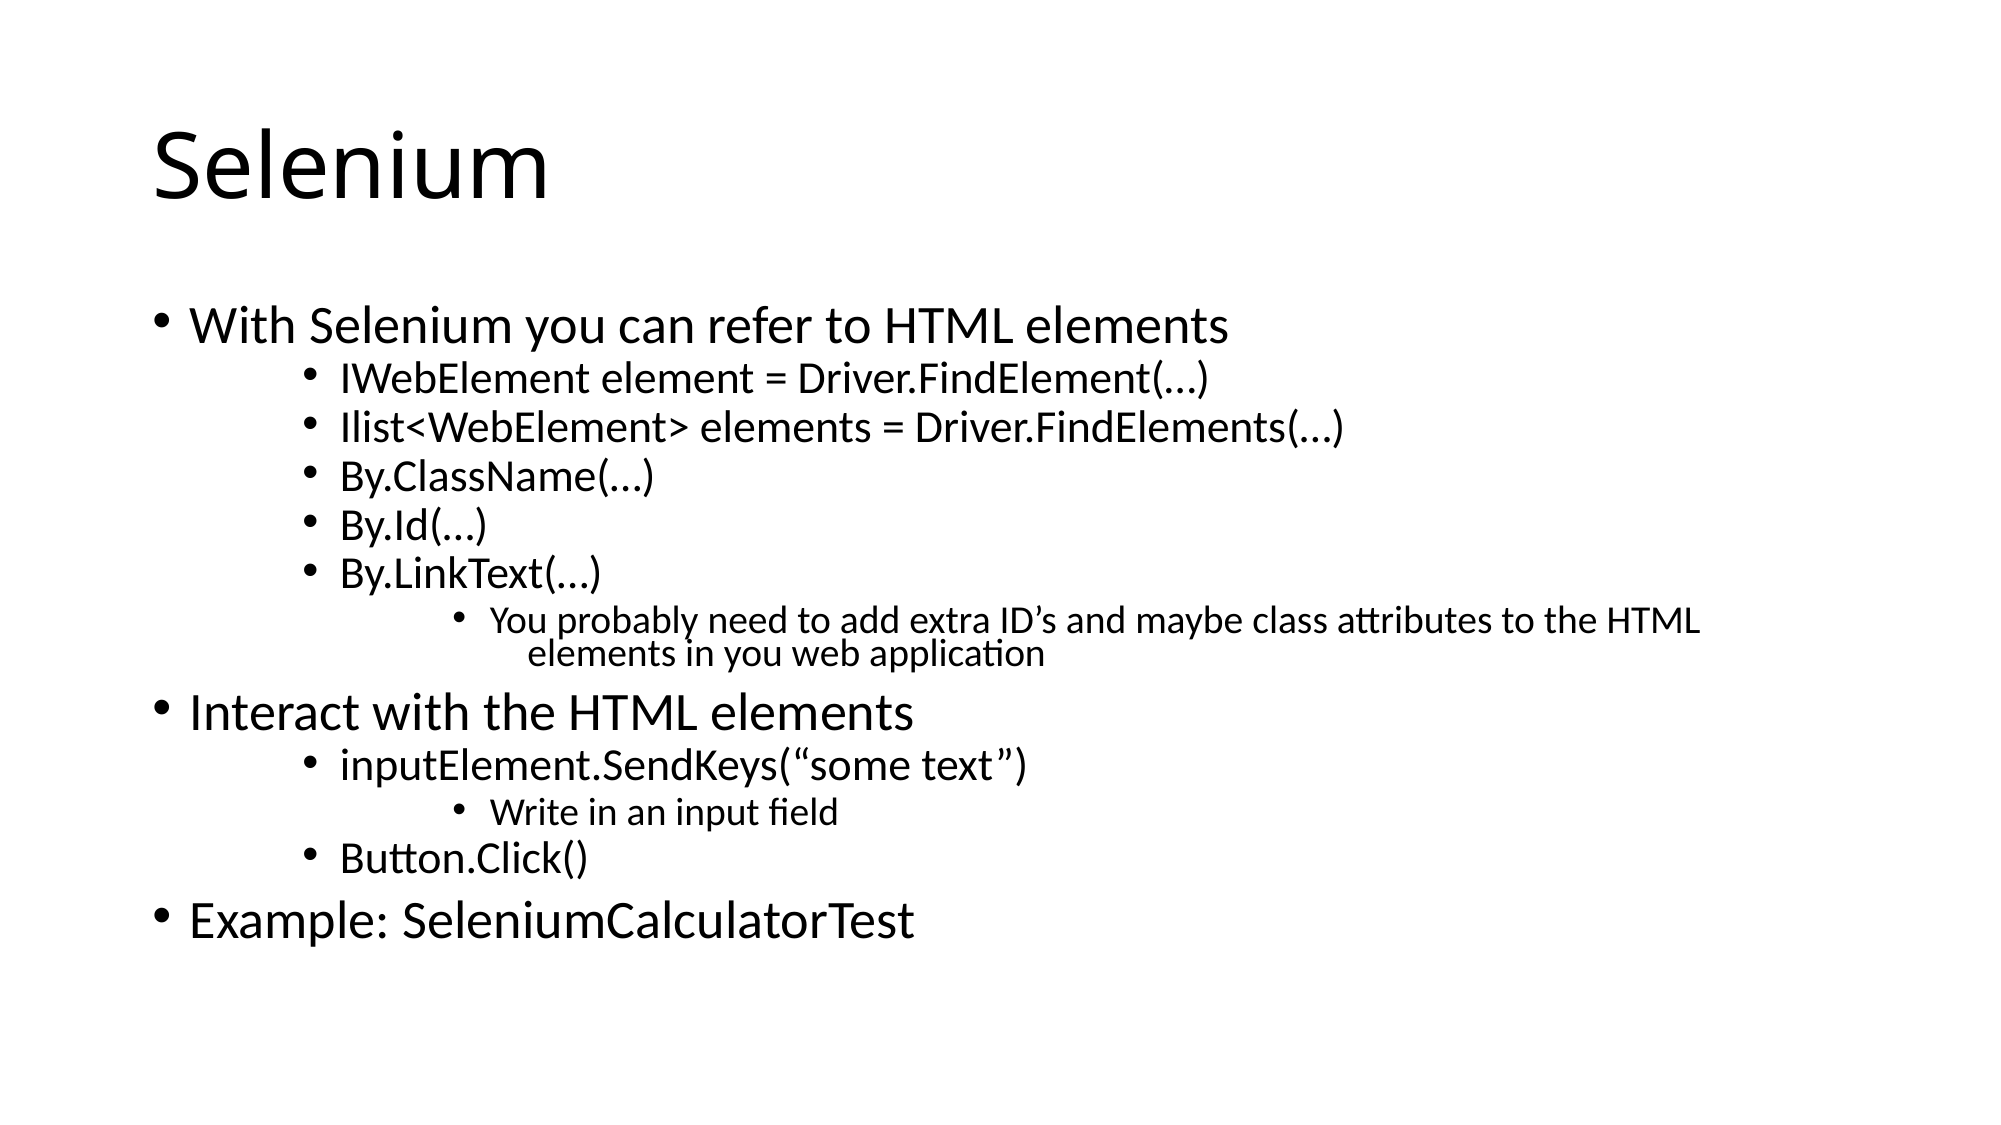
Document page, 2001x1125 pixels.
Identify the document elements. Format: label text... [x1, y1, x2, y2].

list With Selenium you can refer to HTML elements IWebElement element = Driver.FindElement(…) Ilist<WebElement> elements = Driver.FindElements(…) By.ClassName(…) By.Id(…) By.LinkText(…) You probably need to add extra ID’s and maybe class attributes to the HTML elements in you web application Interact with the HTML elements inputElement.SendKeys(“some text”) Write in an input field Button.Click() Example: SeleniumCalculatorTest [137, 299, 1863, 1014]
title Selenium [137, 59, 1863, 278]
